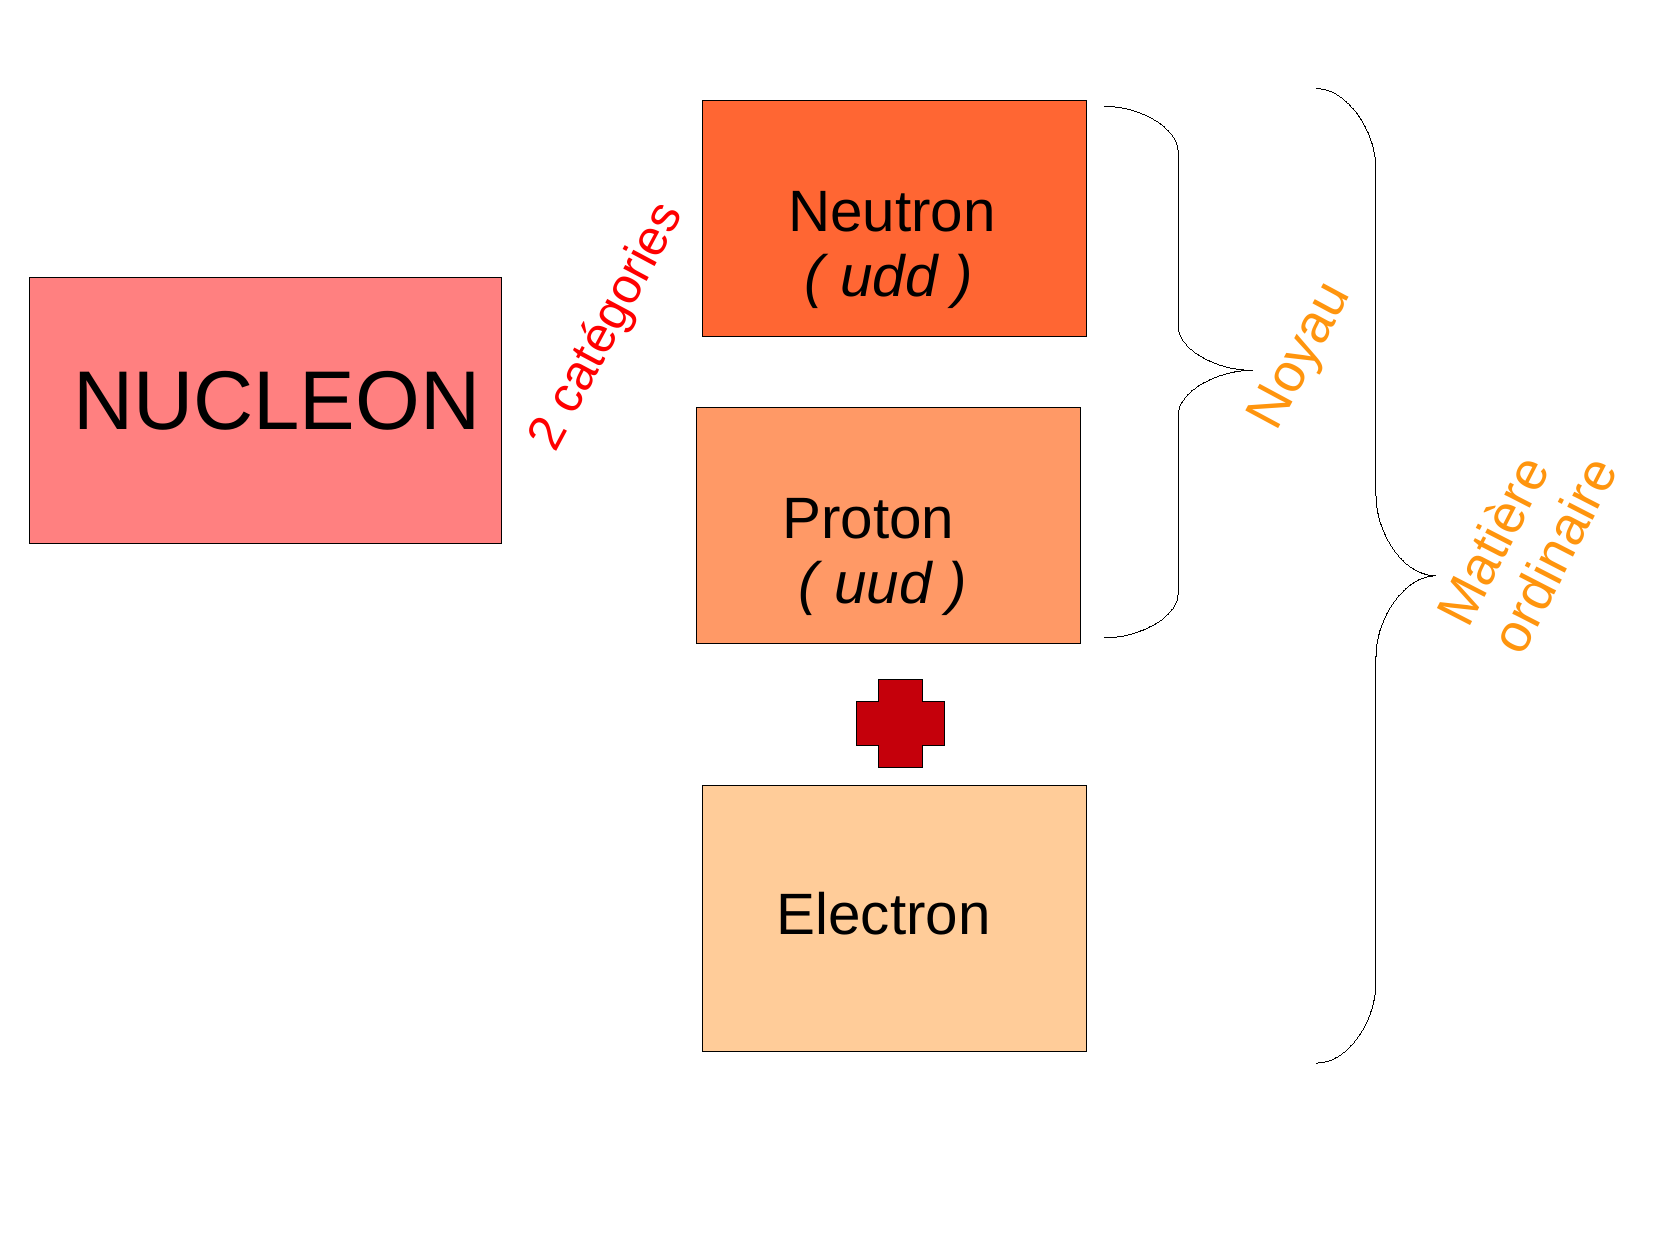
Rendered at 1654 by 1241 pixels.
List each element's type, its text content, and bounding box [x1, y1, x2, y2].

text_box [856, 679, 945, 768]
text_box Electron [761, 874, 1028, 954]
text_box Matière ordinaire [1411, 380, 1654, 680]
text_box 2 catégories [501, 174, 708, 475]
text_box [702, 785, 1087, 1052]
text_box Noyau [1220, 236, 1385, 455]
text_box Proton ( uud ) [767, 478, 1034, 623]
text_box [29, 277, 502, 544]
text_box [702, 100, 1087, 337]
text_box NUCLEON [59, 346, 502, 455]
text_box Neutron ( udd ) [773, 171, 1040, 316]
text_box [696, 407, 1081, 644]
